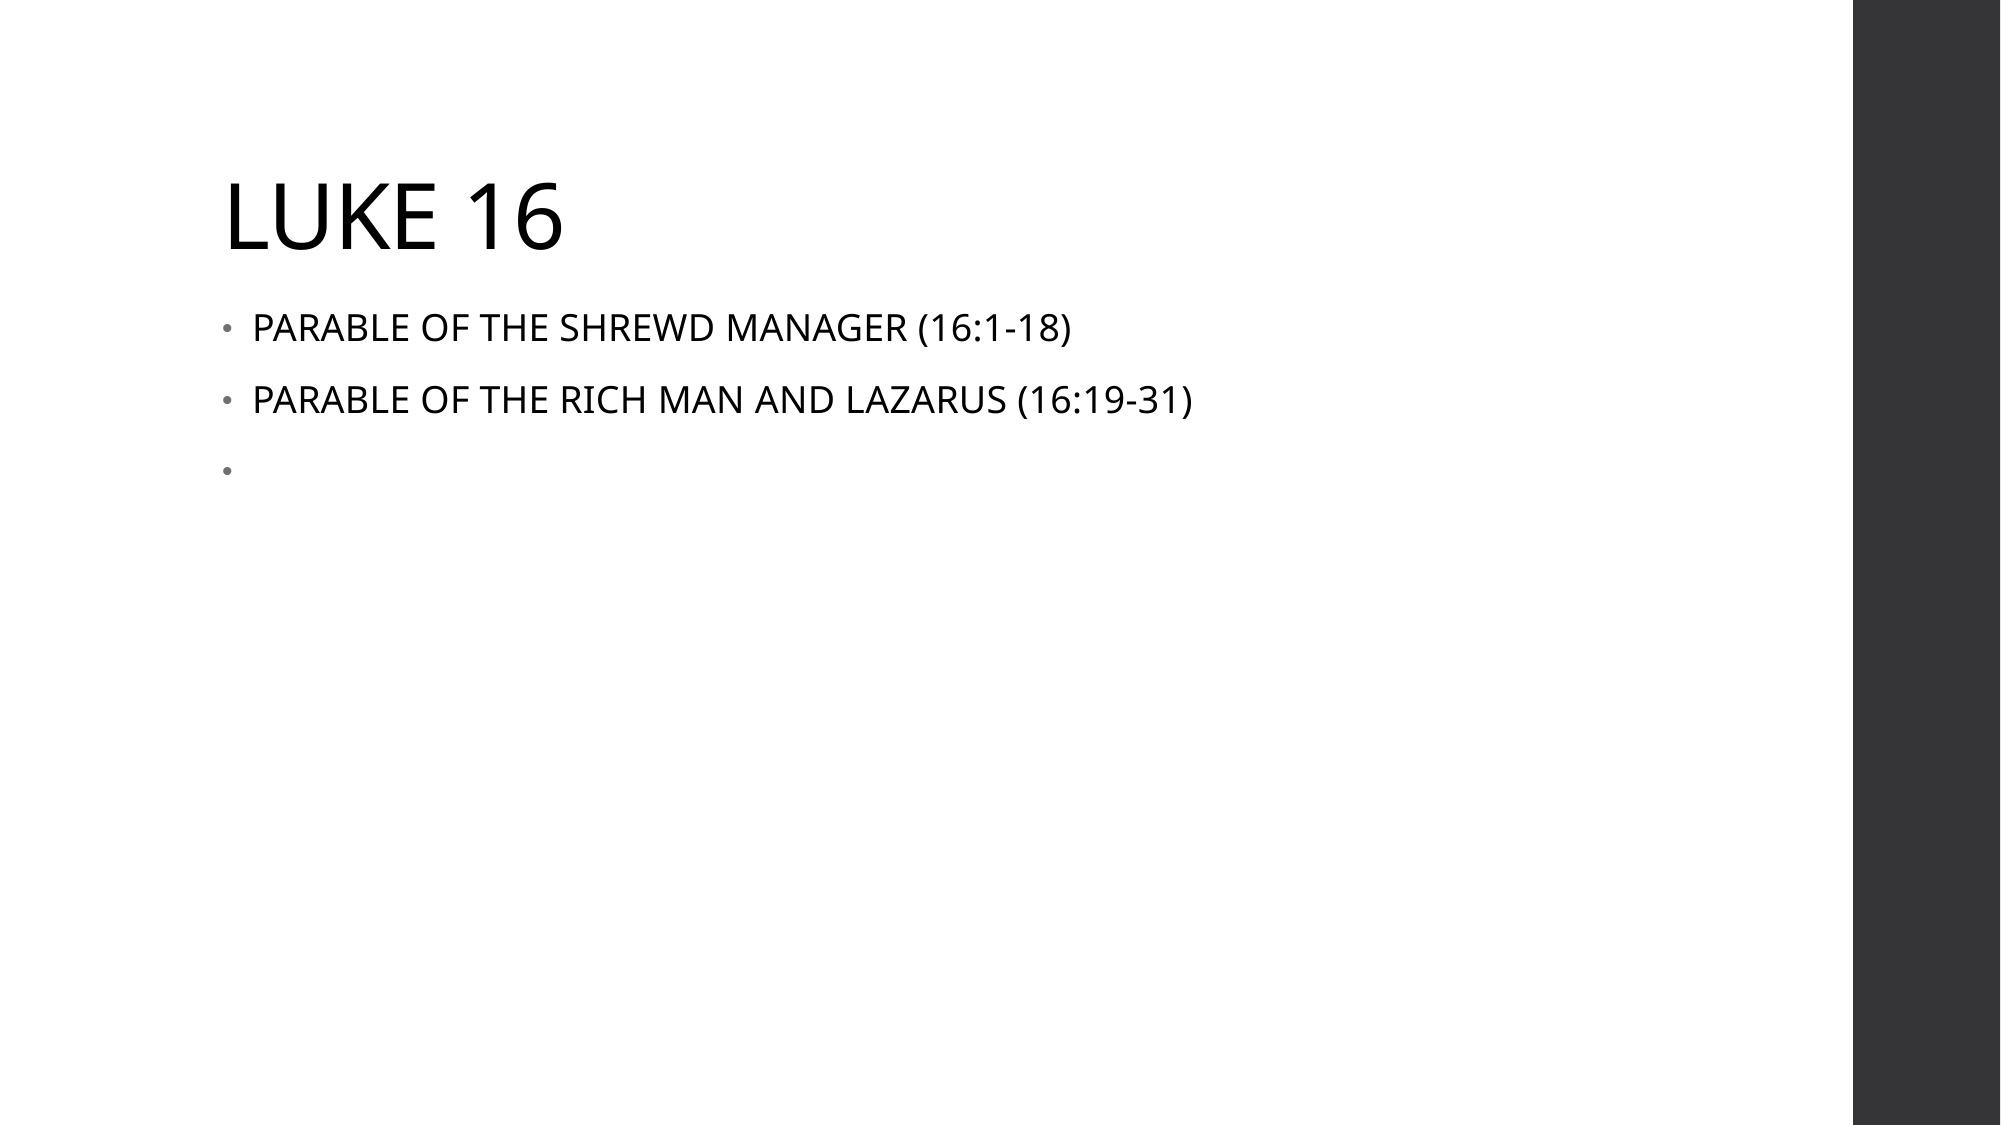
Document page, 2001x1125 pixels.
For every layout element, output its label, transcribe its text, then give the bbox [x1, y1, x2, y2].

title LUKE 16 [206, 60, 1797, 278]
list PARABLE OF THE SHREWD MANAGER (16:1-18) PARABLE OF THE RICH MAN AND LAZARUS (16:19-31) [206, 299, 1617, 1014]
